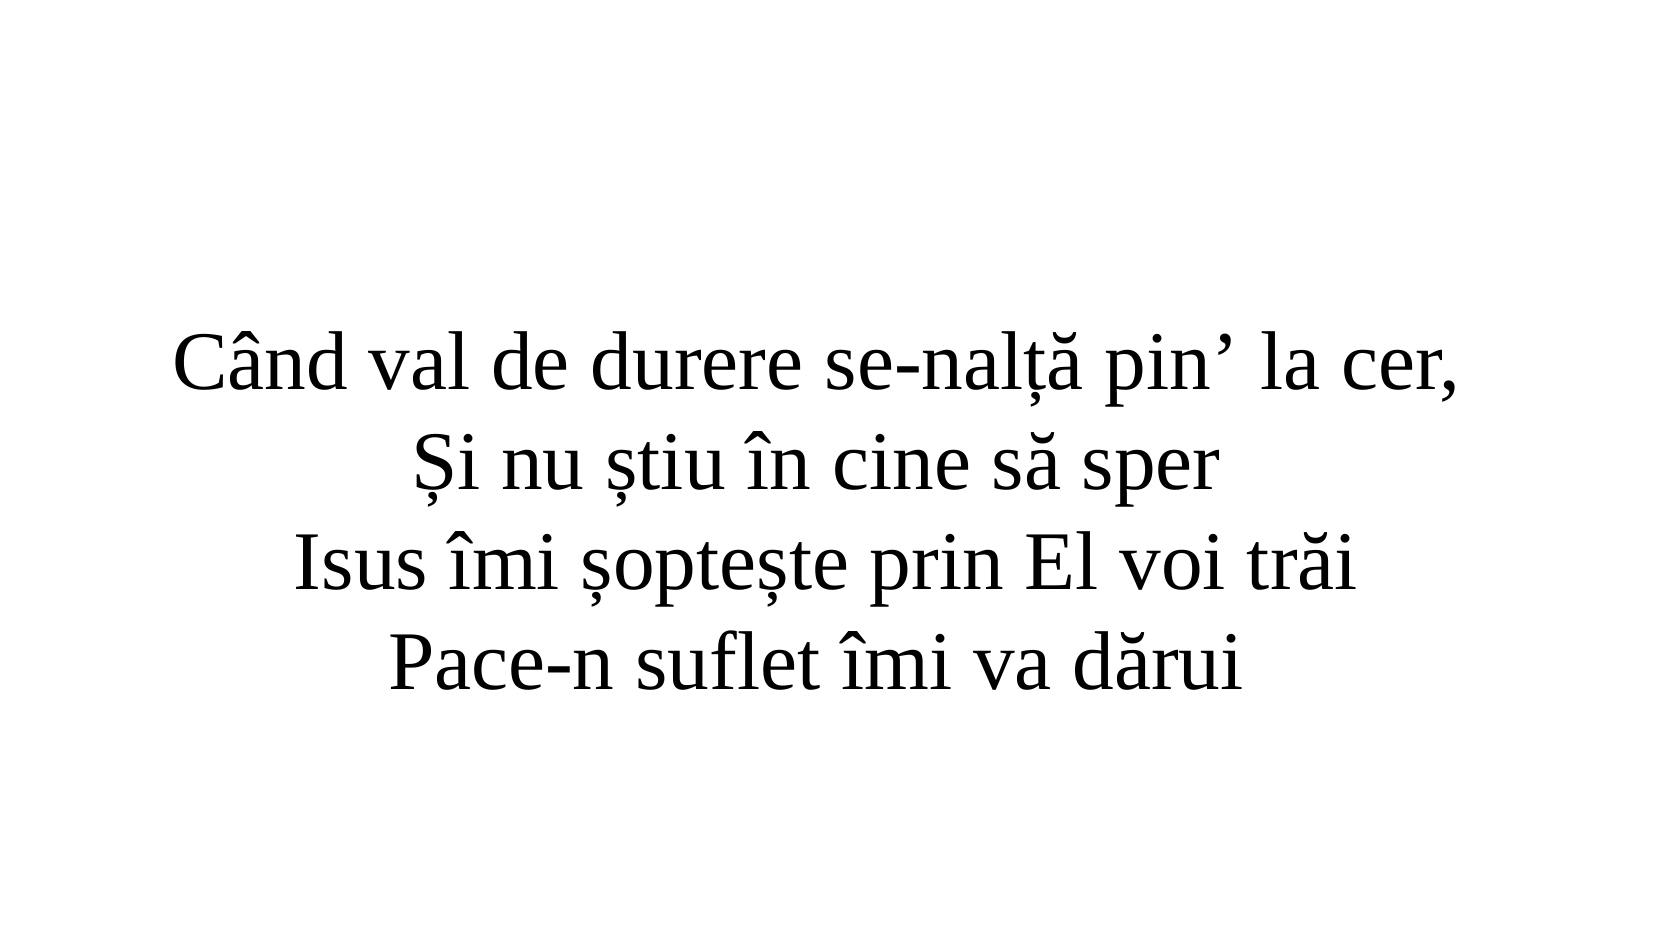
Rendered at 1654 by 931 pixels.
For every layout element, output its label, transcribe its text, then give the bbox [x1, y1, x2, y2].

subtitle Când val de durere se-nalță pin’ la cer, Și nu știu în cine să sper Isus îmi șoptește prin El voi trăi Pace-n suflet îmi va dărui [0, 298, 1654, 671]
